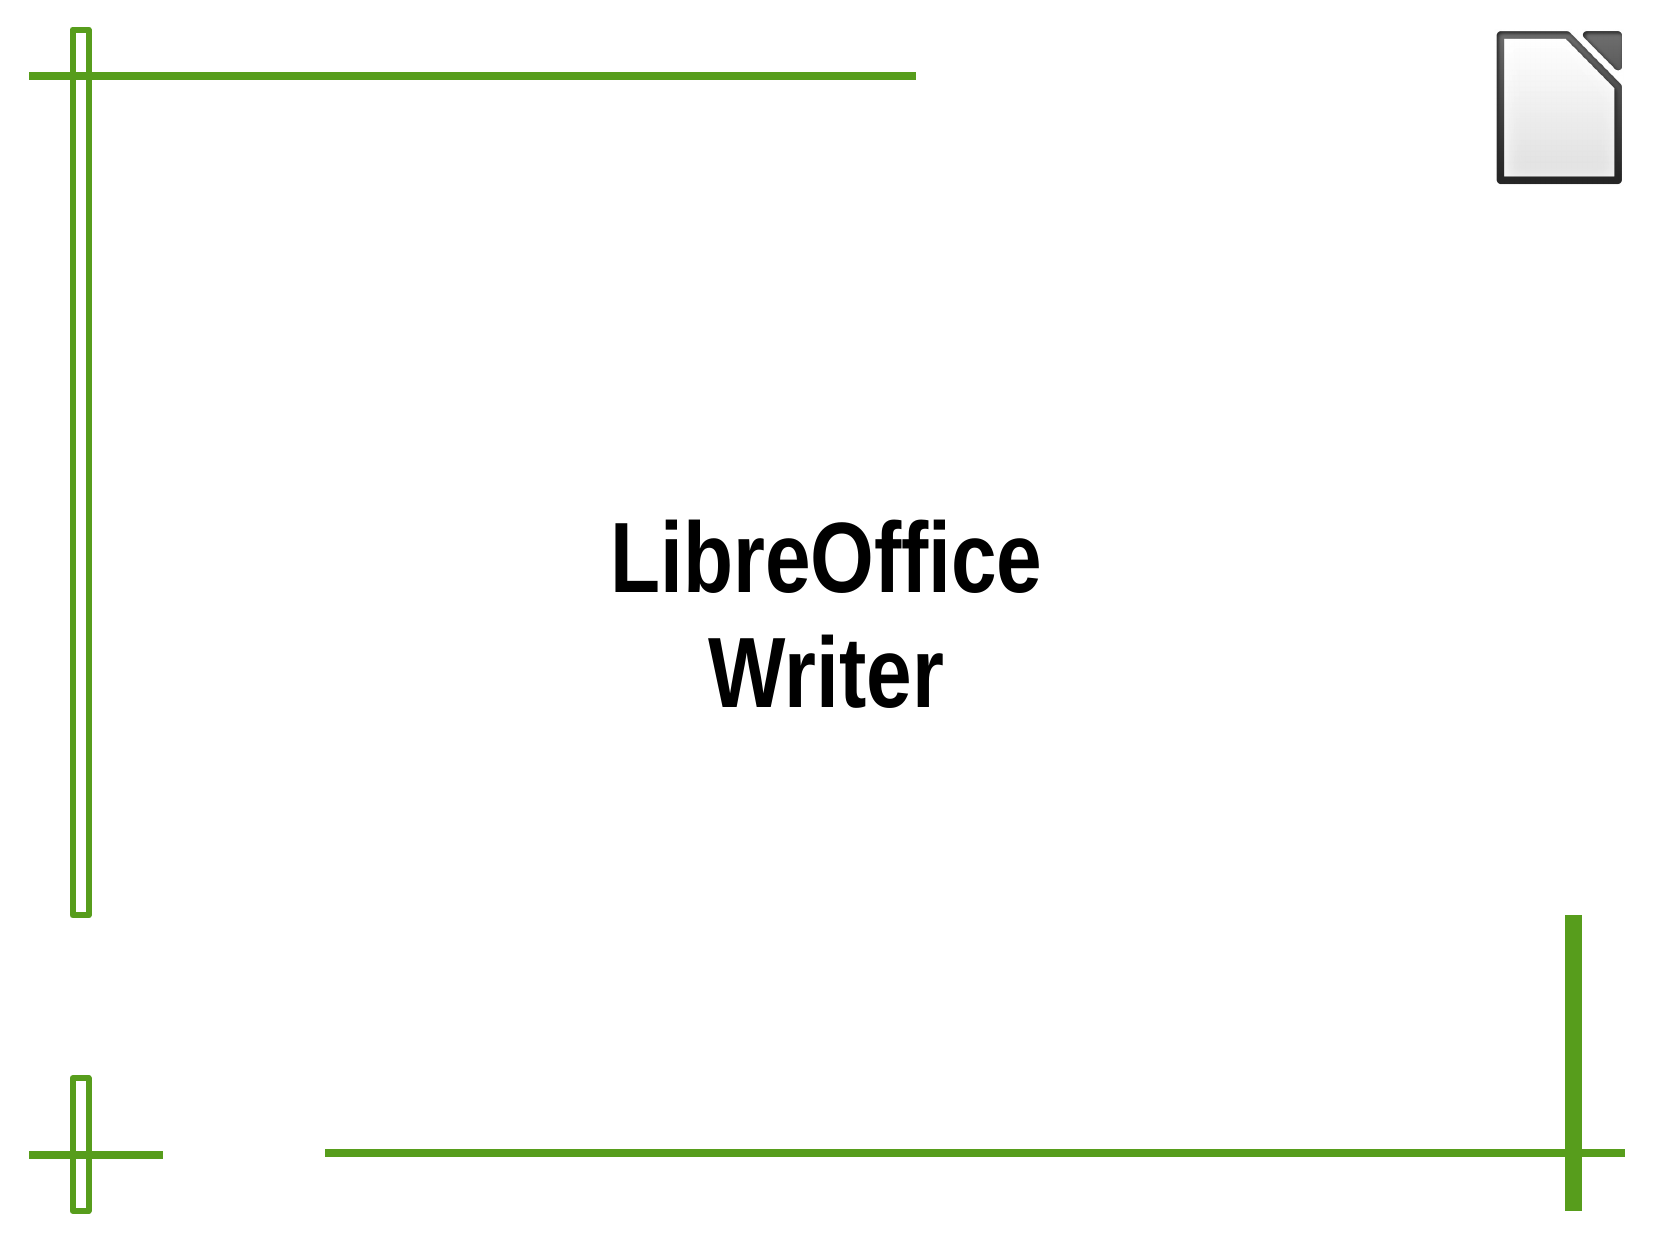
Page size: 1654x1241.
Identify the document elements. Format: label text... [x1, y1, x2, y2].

picture [1494, 29, 1624, 186]
subtitle LibreOffice Writer [118, 118, 1536, 1111]
